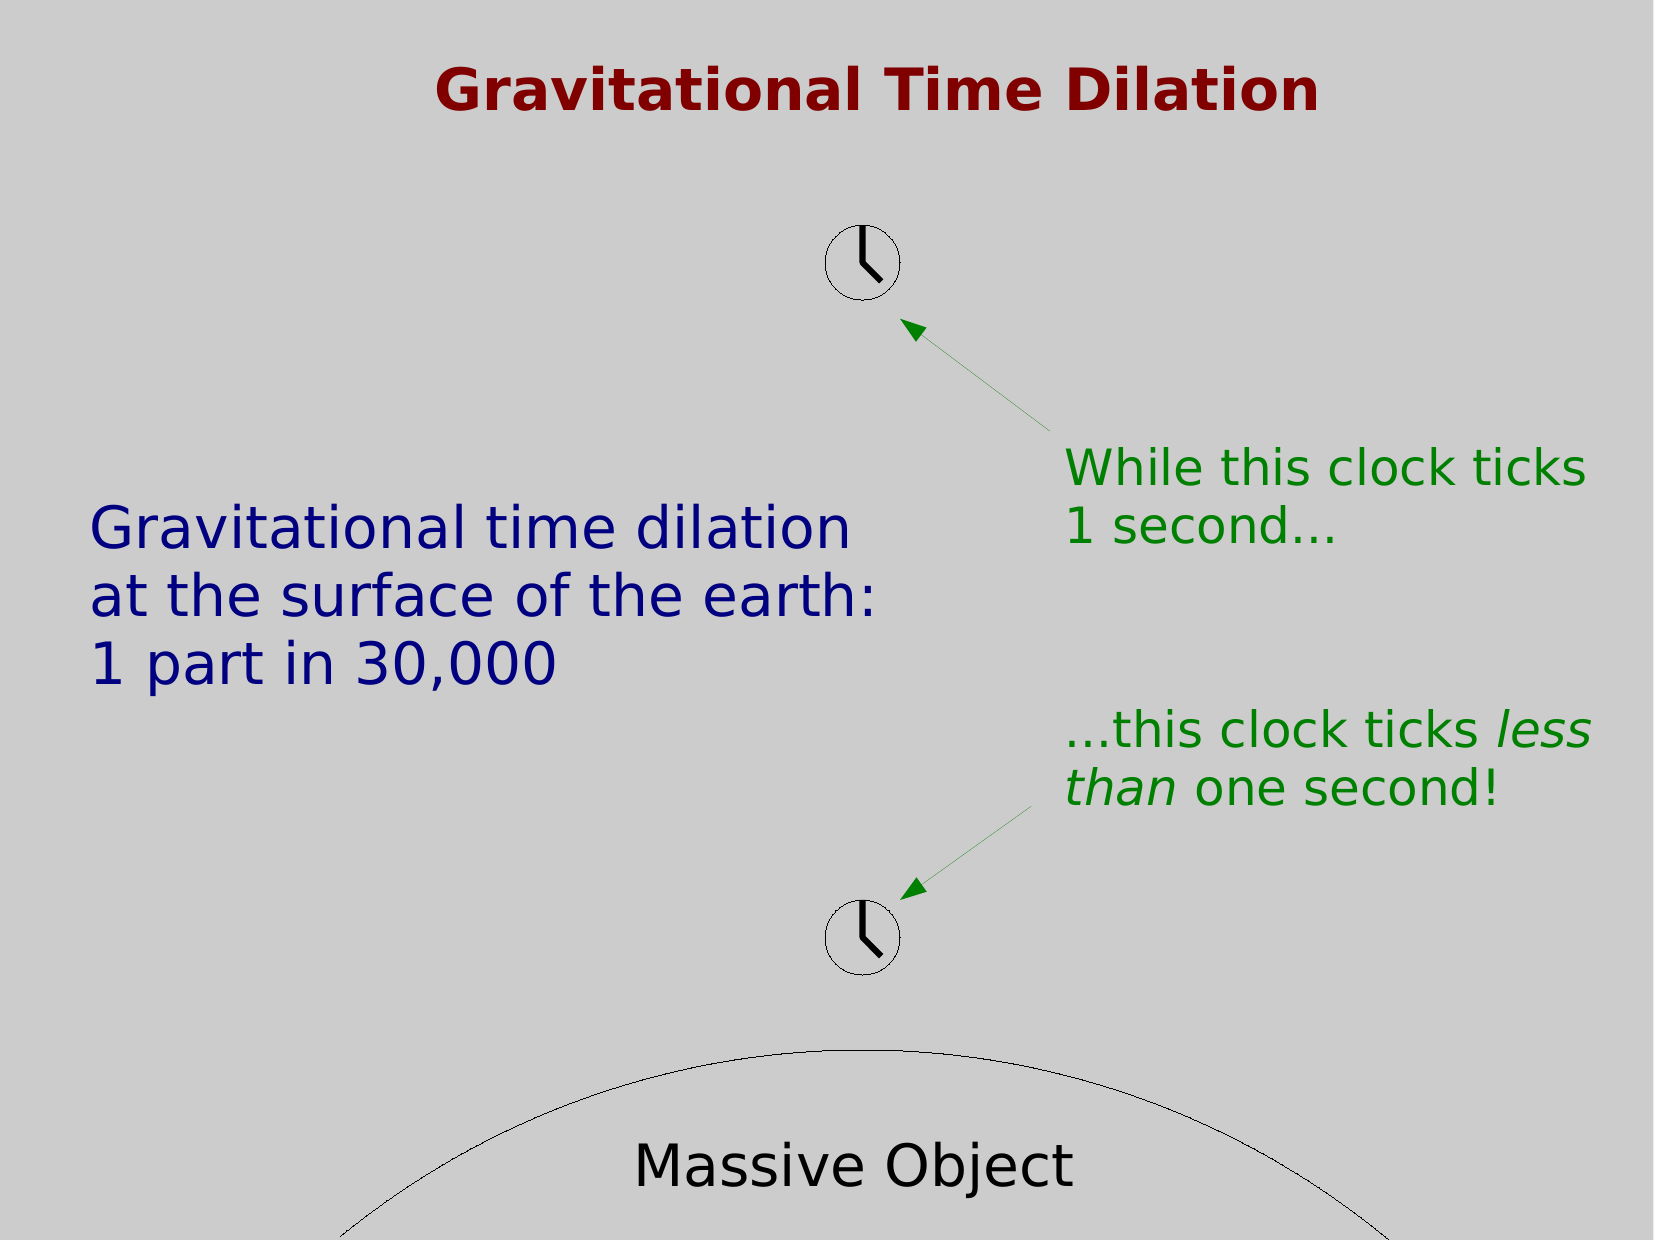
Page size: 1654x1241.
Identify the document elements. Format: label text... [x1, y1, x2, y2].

text_box While this clock ticks 1 second... [1050, 431, 1592, 563]
text_box Massive Object [618, 1125, 1090, 1208]
text_box Gravitational Time Dilation [419, 48, 1337, 132]
text_box ...this clock ticks less than one second! [1050, 693, 1597, 826]
text_box Gravitational time dilation at the surface of the earth: 1 part in 30,000 [75, 487, 894, 706]
